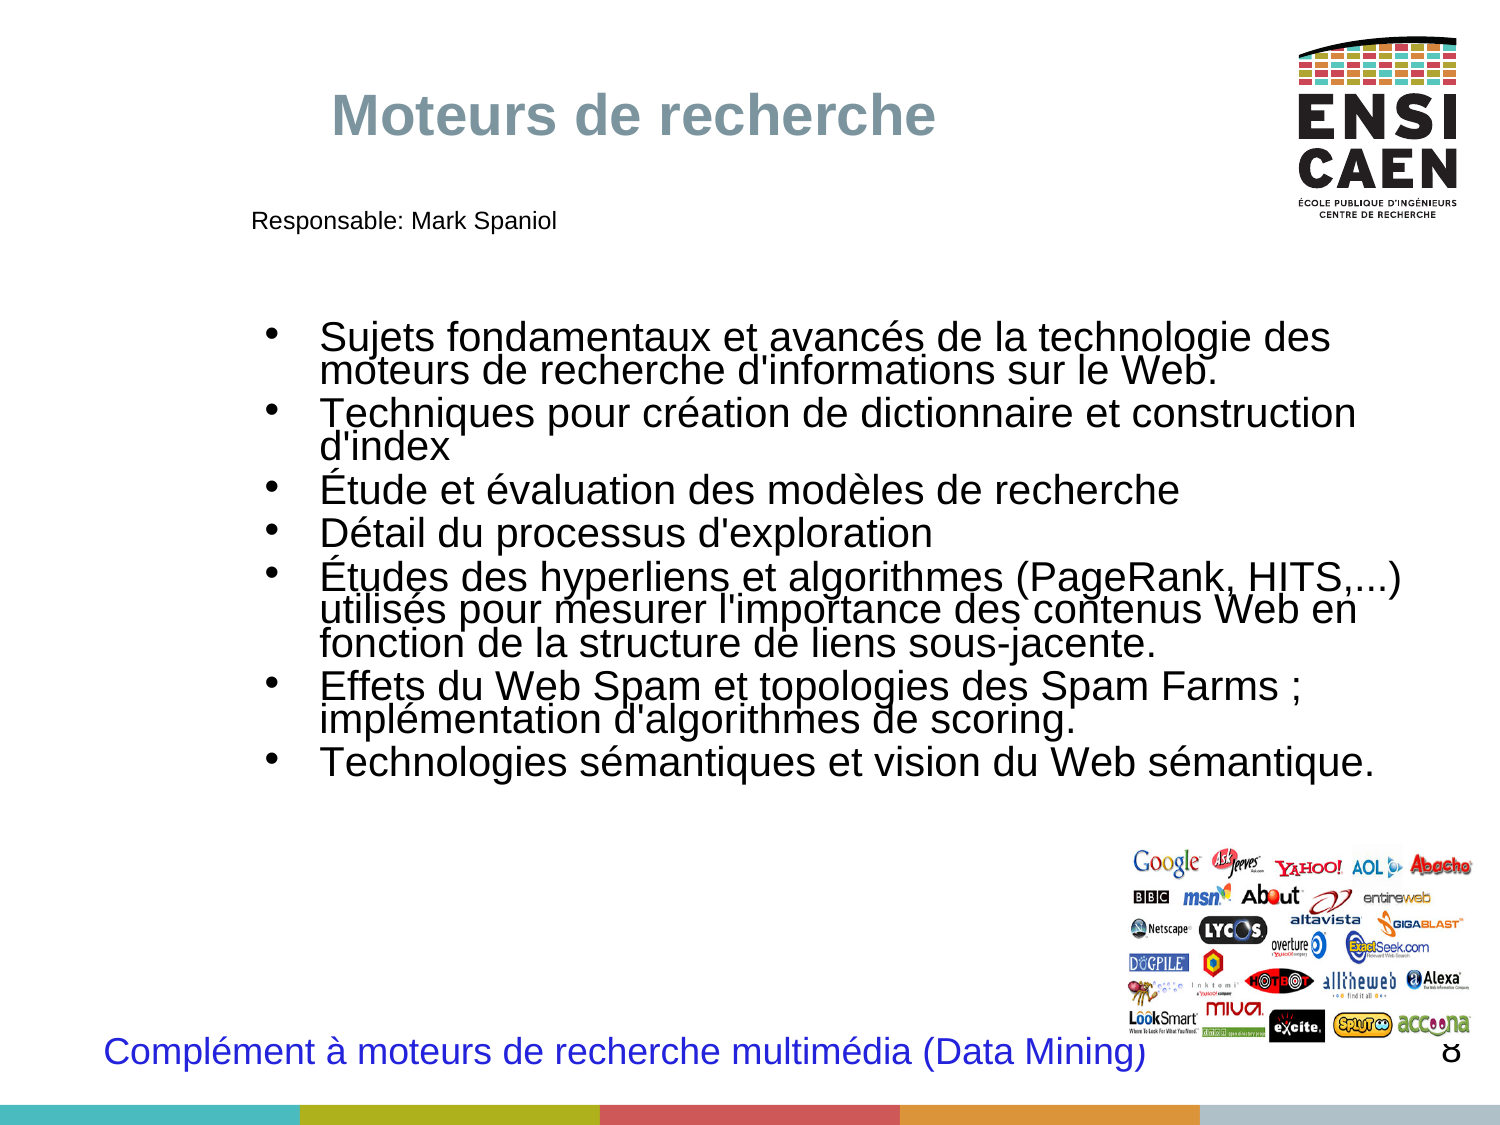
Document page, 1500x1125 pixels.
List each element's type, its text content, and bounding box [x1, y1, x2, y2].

text_box Responsable: Mark Spaniol [236, 206, 682, 282]
picture [1122, 844, 1477, 1044]
list Sujets fondamentaux et avancés de la technologie des moteurs de recherche d'informations sur le Web. Techniques pour création de dictionnaire et construction d'index Étude et évaluation des modèles de recherche Détail du processus d'exploration Études des hyperliens et algorithmes (PageRank, HITS,...) utilisés pour mesurer l'importance des contenus Web en fonction de la structure de liens sous-jacente. Effets du Web Spam et topologies des Spam Farms ; implémentation d'algorithmes de scoring. Technologies sémantiques et vision du Web sémantique. [249, 199, 1474, 853]
title Moteurs de recherche [0, 45, 1270, 200]
text_box Complément à moteurs de recherche multimédia (Data Mining) [88, 1033, 1163, 1094]
